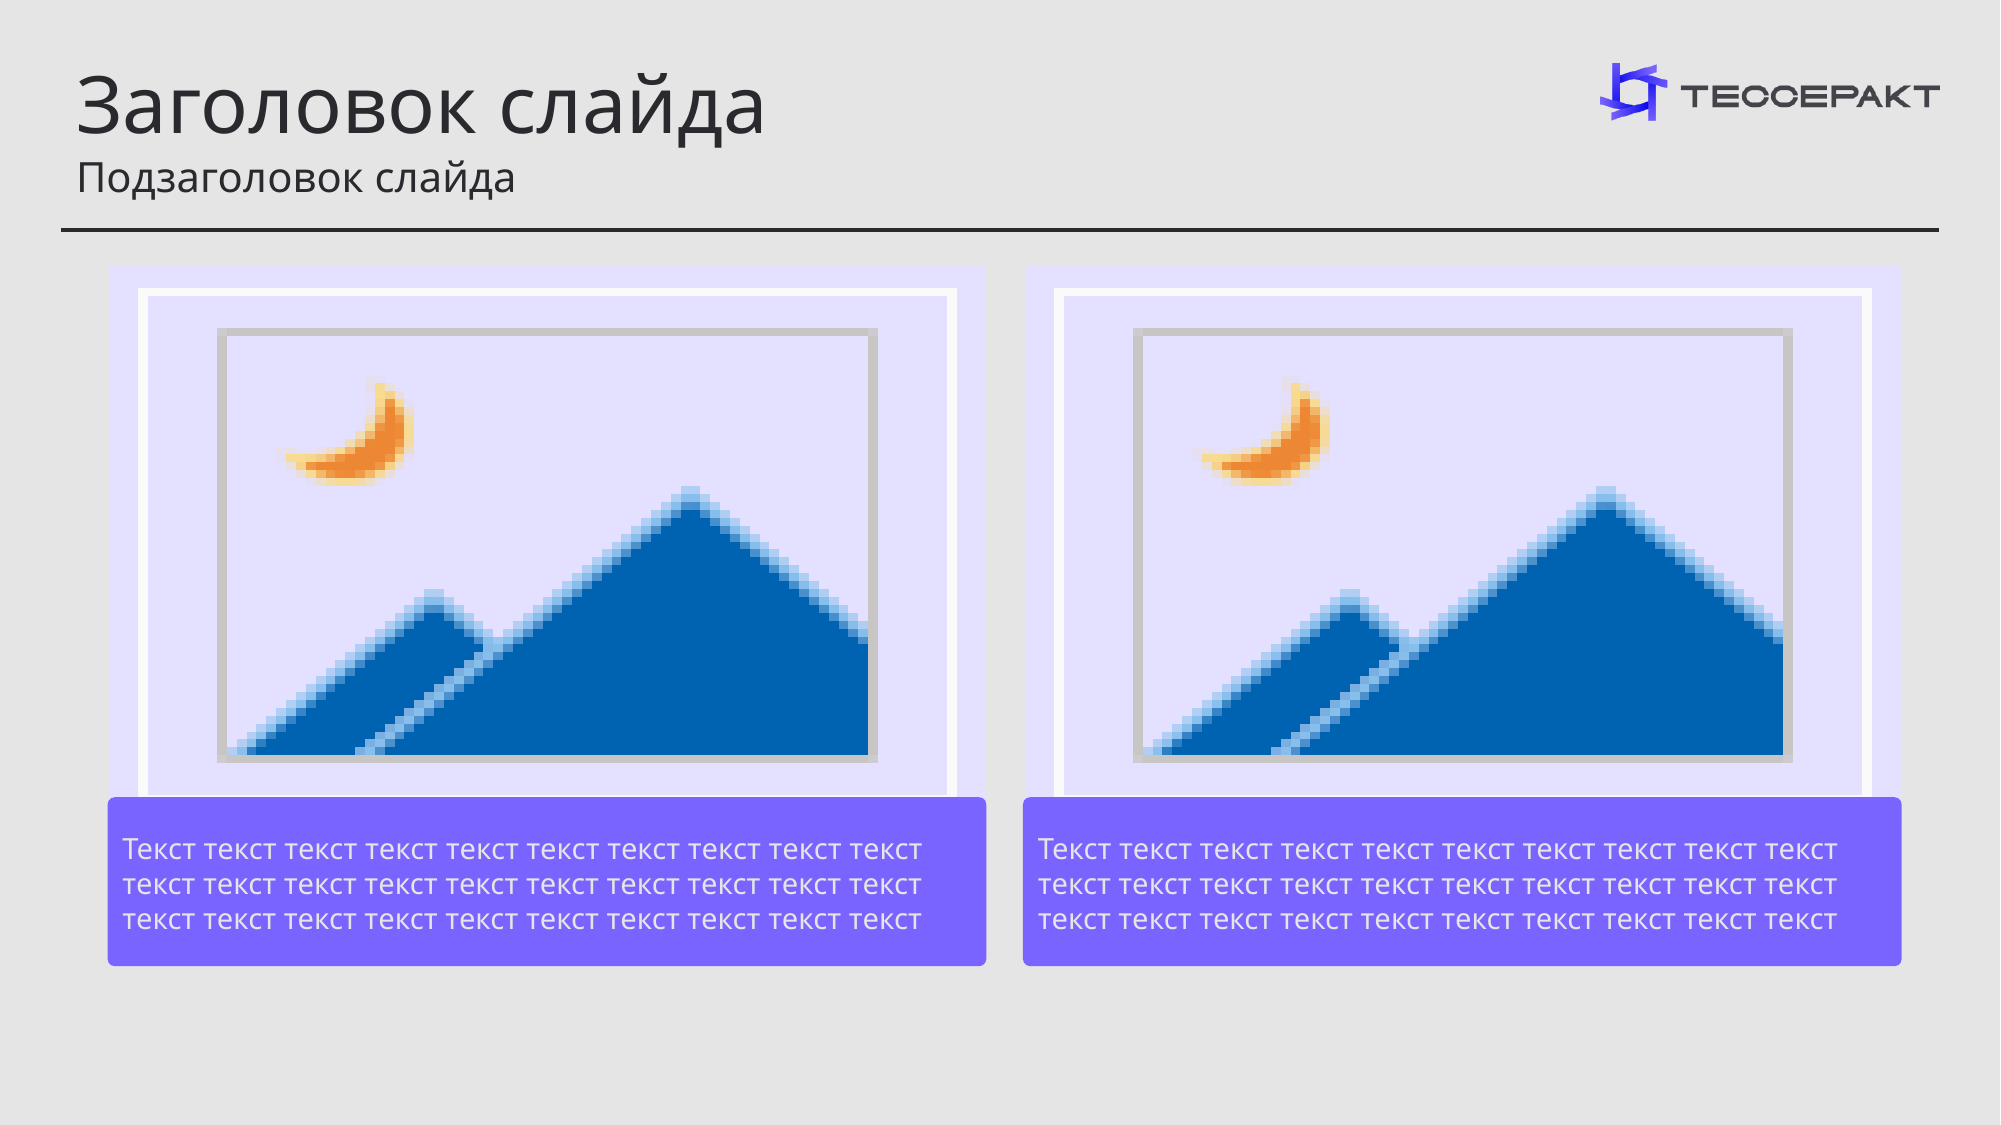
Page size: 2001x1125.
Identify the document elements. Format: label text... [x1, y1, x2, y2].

text_box [107, 797, 987, 822]
picture [1600, 63, 1940, 121]
picture [1025, 265, 1902, 801]
list Текст текст текст текст текст текст текст текст текст текст текст текст текст текст текст текст текст текст текст текст текст текст текст текст текст текст текст текст текст текст [107, 822, 987, 945]
title Заголовок слайда [60, 63, 1445, 159]
text_box [1022, 797, 1902, 822]
list Подзаголовок слайда [60, 152, 768, 237]
text_box [1022, 945, 1902, 967]
text_box [107, 945, 987, 967]
picture [109, 265, 987, 803]
list Текст текст текст текст текст текст текст текст текст текст текст текст текст текст текст текст текст текст текст текст текст текст текст текст текст текст текст текст текст текст [1022, 822, 1902, 945]
